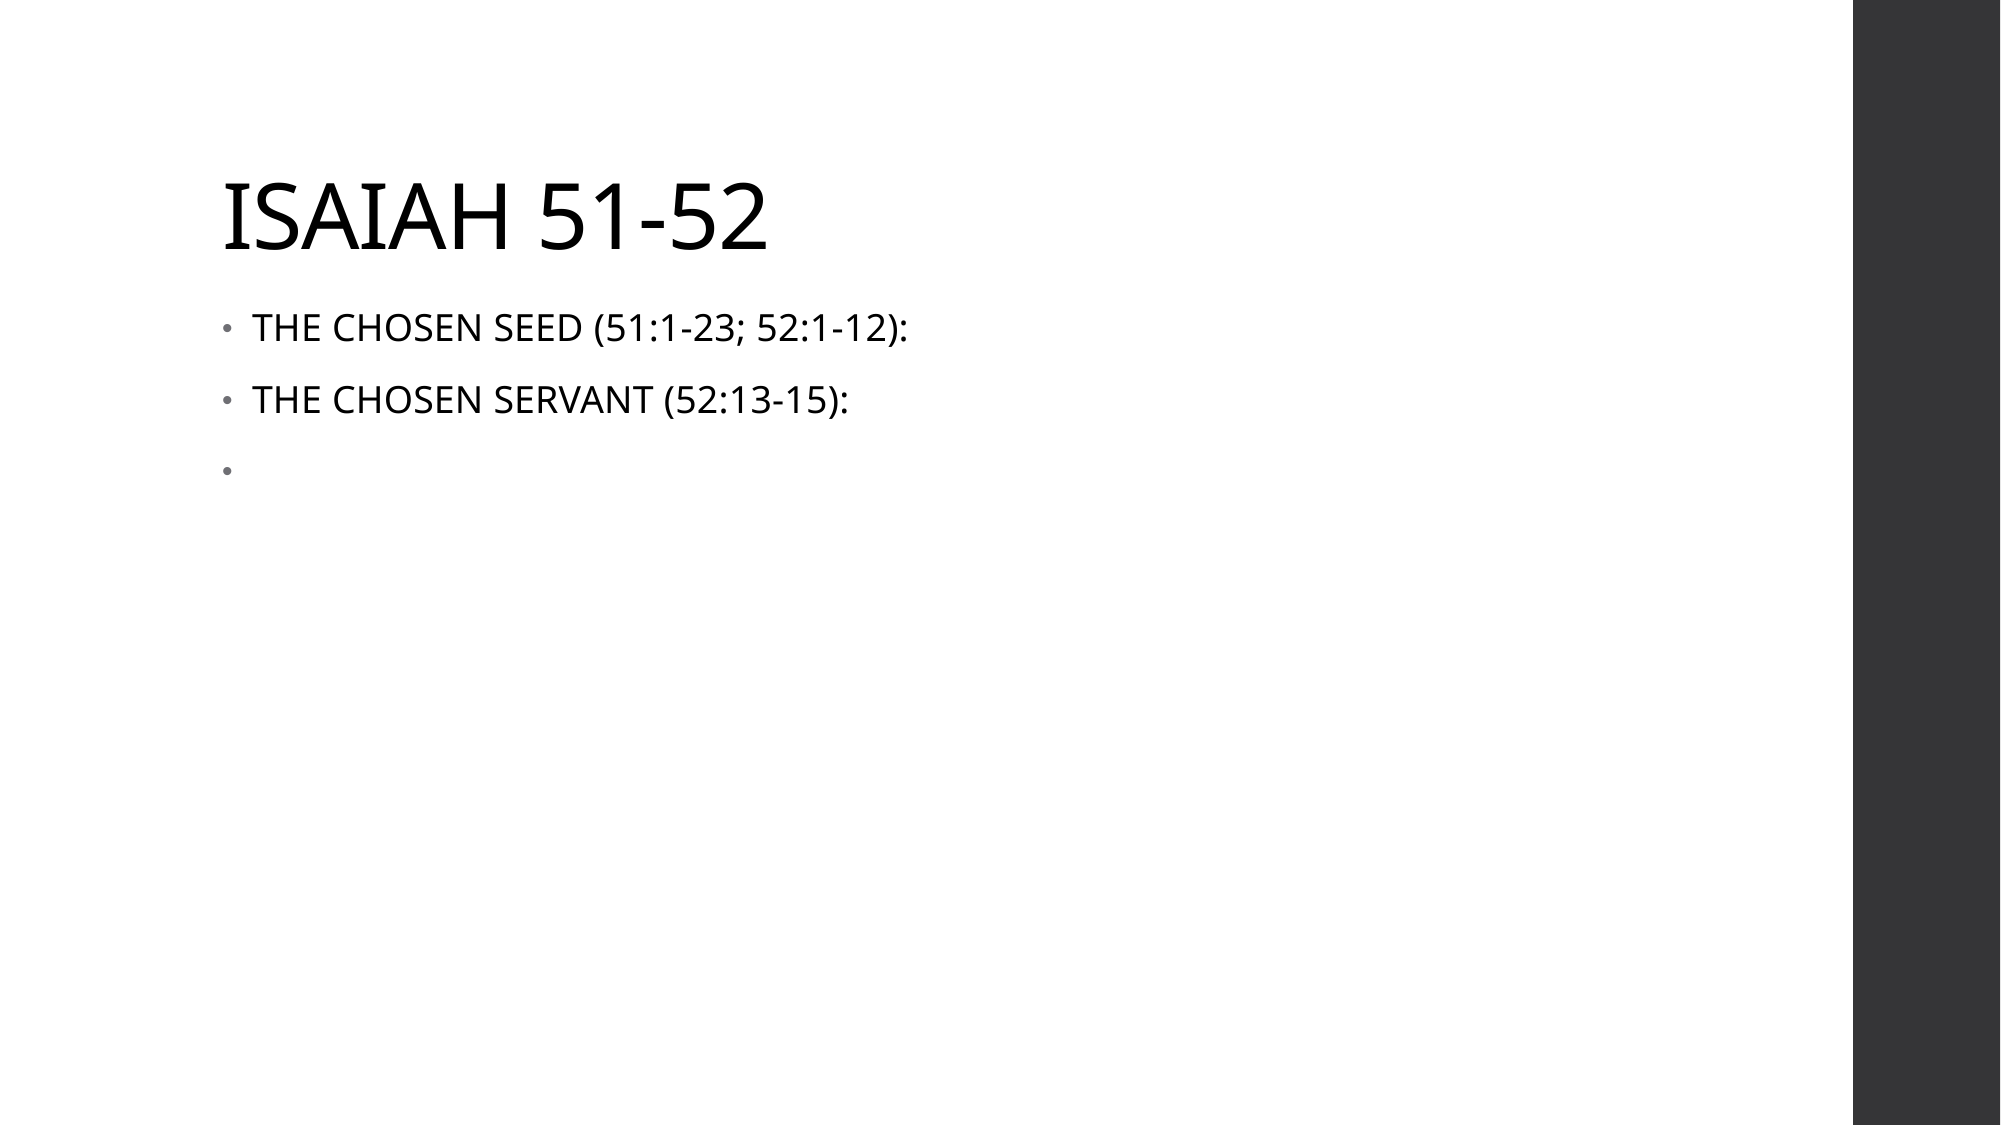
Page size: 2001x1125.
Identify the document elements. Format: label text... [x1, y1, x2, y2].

title ISAIAH 51-52 [206, 60, 1797, 278]
list THE CHOSEN SEED (51:1-23; 52:1-12): THE CHOSEN SERVANT (52:13-15): [206, 299, 1617, 1014]
